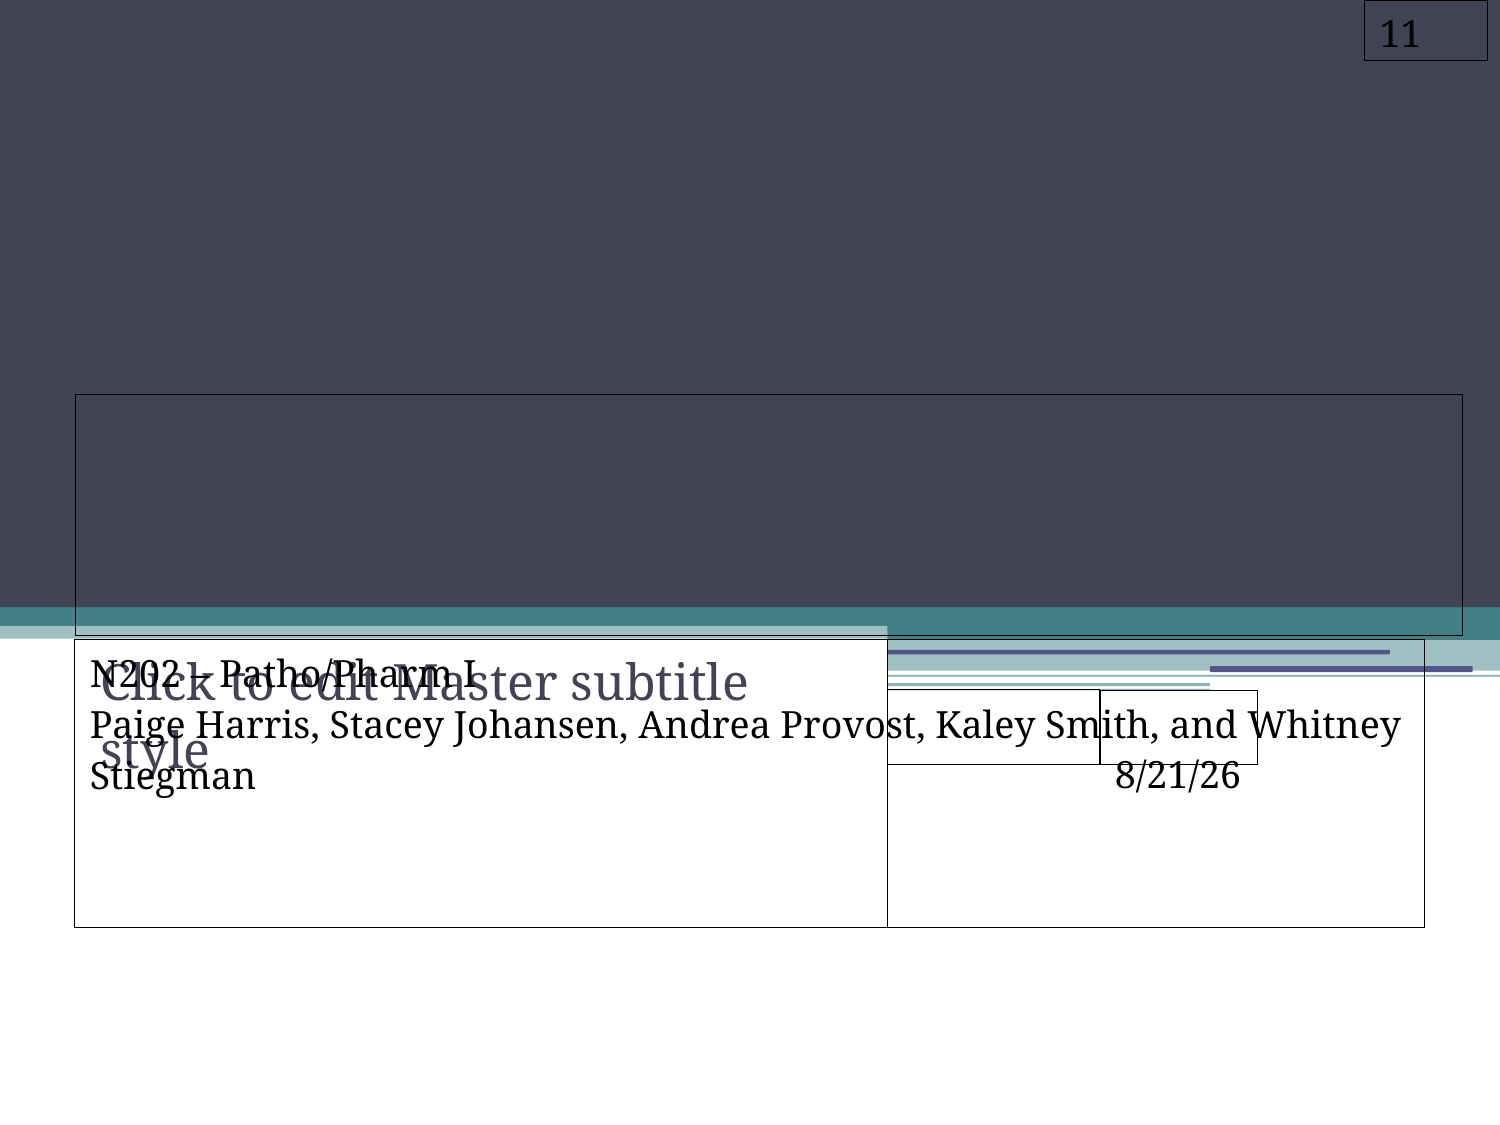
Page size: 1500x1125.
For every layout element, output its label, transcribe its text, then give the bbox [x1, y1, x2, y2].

title Peripheral Artery Disease [75, 394, 1463, 636]
text_box N202 – Patho/Pharm I Paige Harris, Stacey Johansen, Andrea Provost, Kaley Smith, and Whitney Stiegman [74, 639, 1425, 928]
slide_number <number><number> [1364, 0, 1488, 61]
